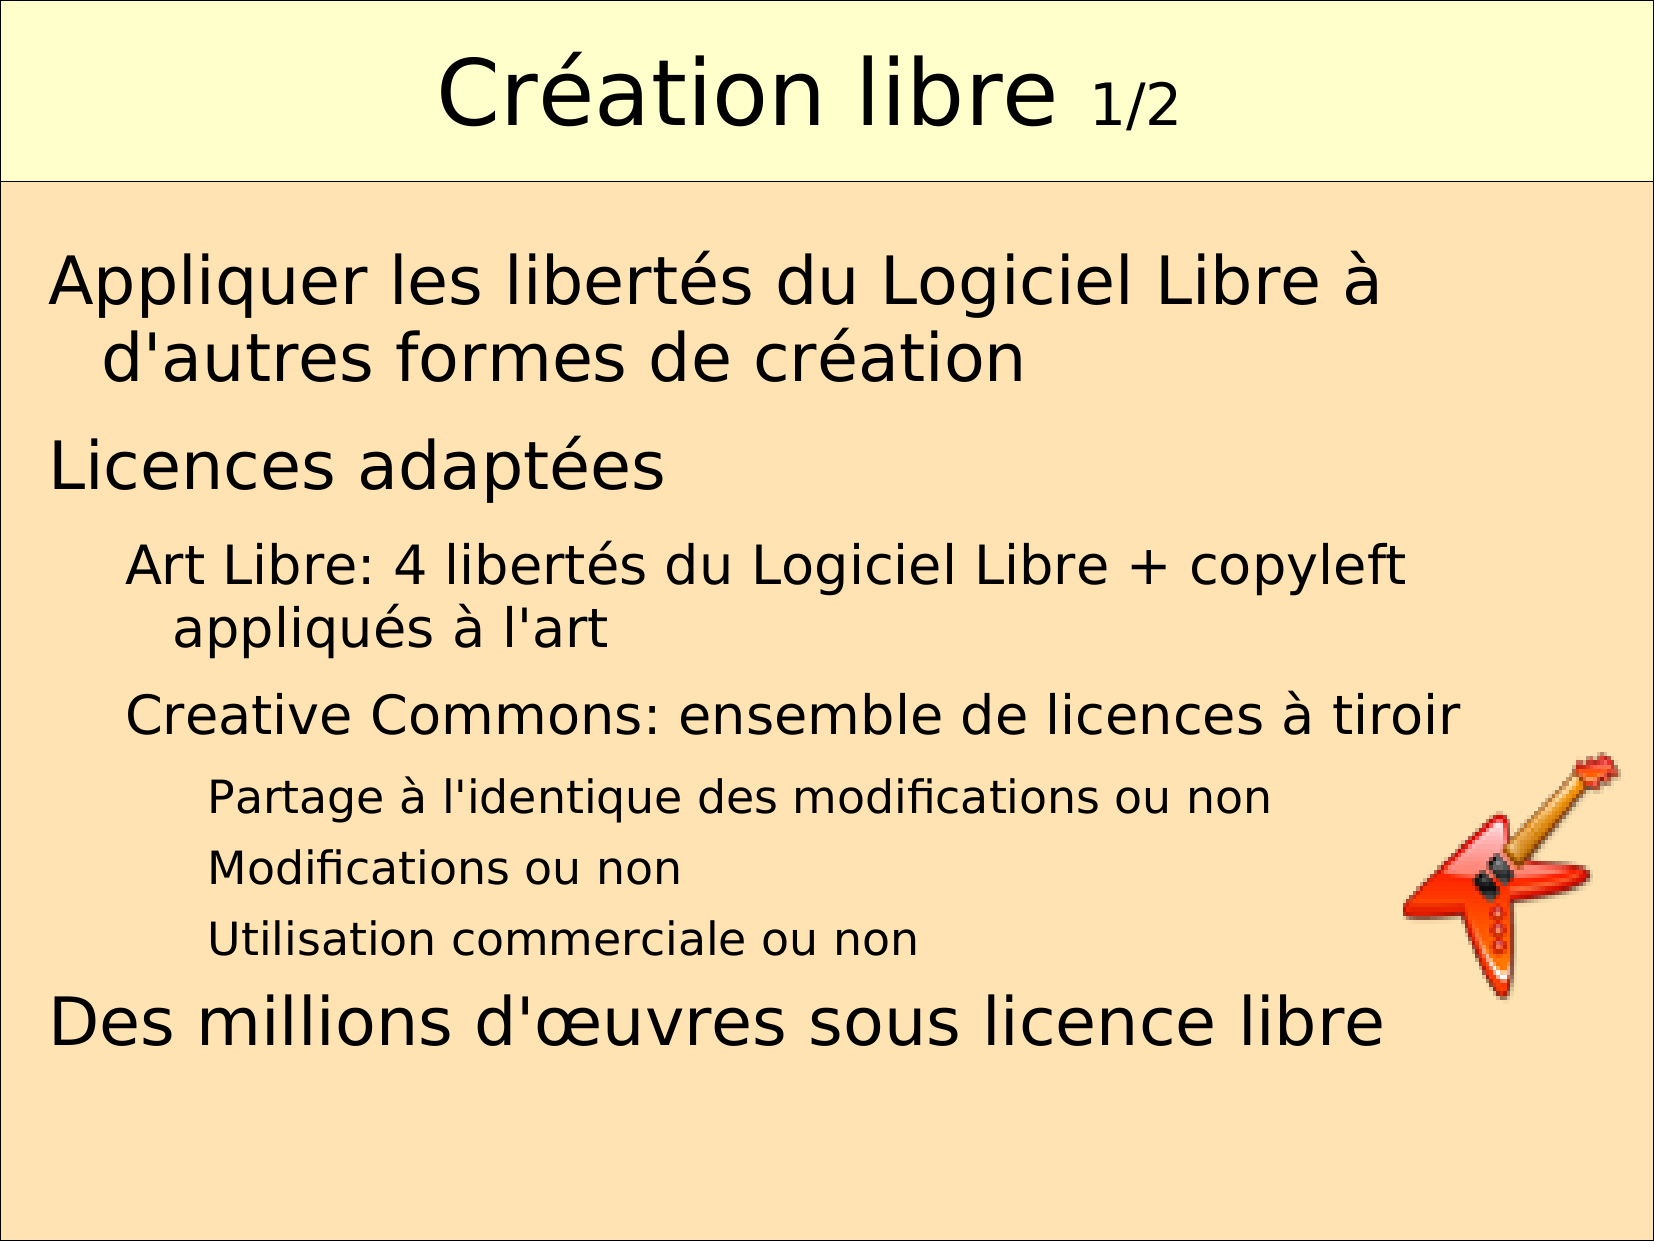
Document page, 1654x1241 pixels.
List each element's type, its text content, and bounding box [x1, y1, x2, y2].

picture [1403, 744, 1625, 1013]
title Création libre 1/2 [0, 39, 1620, 147]
list Appliquer les libertés du Logiciel Libre à d'autres formes de création Licences adaptées Art Libre: 4 libertés du Logiciel Libre + copyleft appliqués à l'art Creative Commons: ensemble de licences à tiroir Partage à l'identique des modifications ou non Modifications ou non Utilisation commerciale ou non Des millions d'œuvres sous licence libre [30, 242, 1507, 1210]
